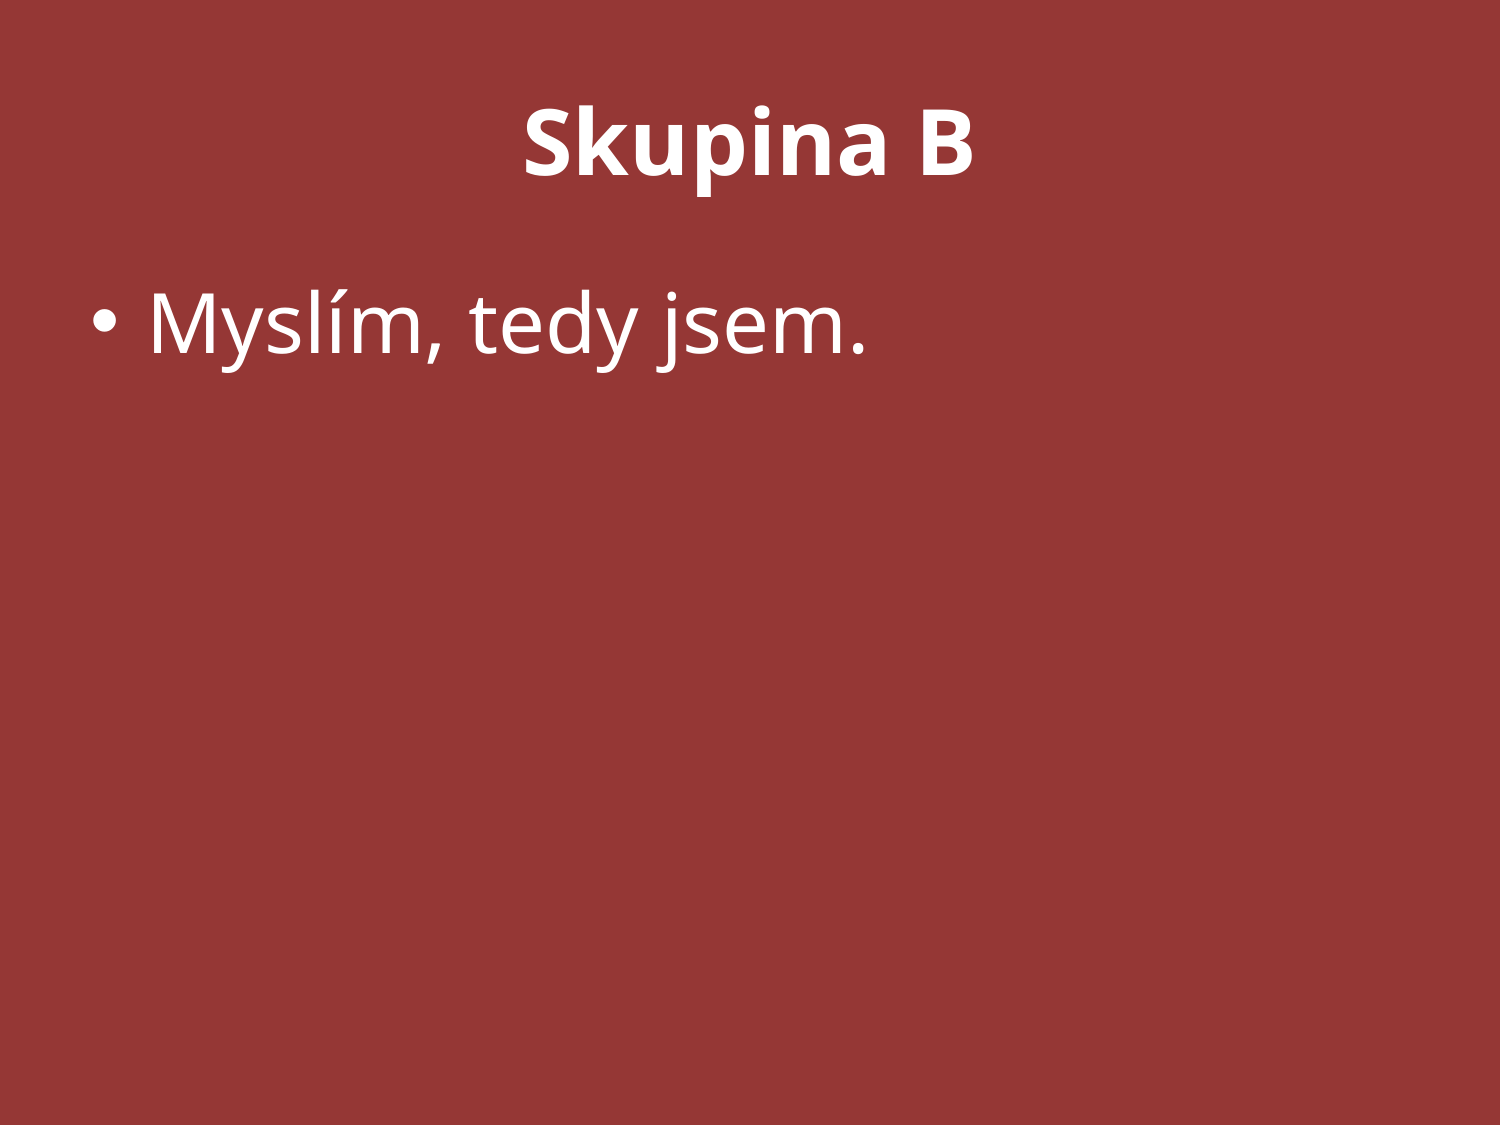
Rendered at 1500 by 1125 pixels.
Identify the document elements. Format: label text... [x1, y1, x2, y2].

list Myslím, tedy jsem. [75, 262, 1426, 1006]
title Skupina B [75, 45, 1426, 233]
